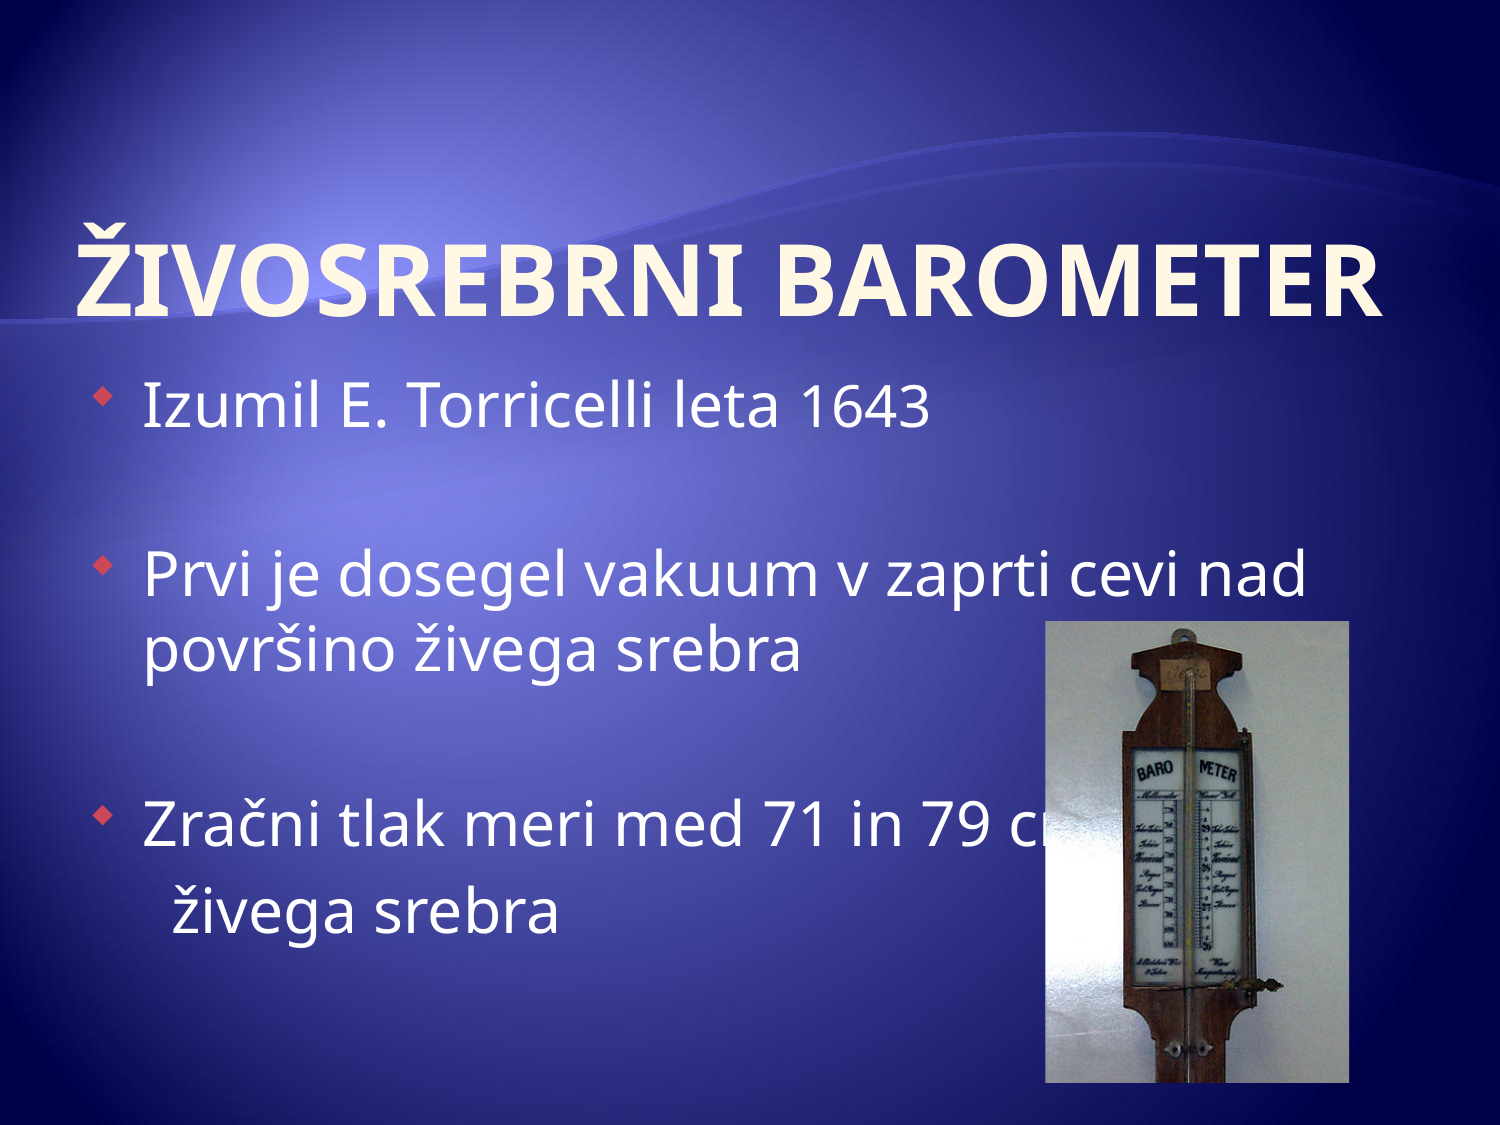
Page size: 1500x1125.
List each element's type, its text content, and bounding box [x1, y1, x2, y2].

picture [0, 0, 1500, 1125]
title ŽIVOSREBRNI BAROMETER [75, 87, 1425, 338]
list Izumil E. Torricelli leta 1643 Prvi je dosegel vakuum v zaprti cevi nad površino živega srebra Zračni tlak meri med 71 in 79 cm živega srebra [75, 357, 1425, 1033]
